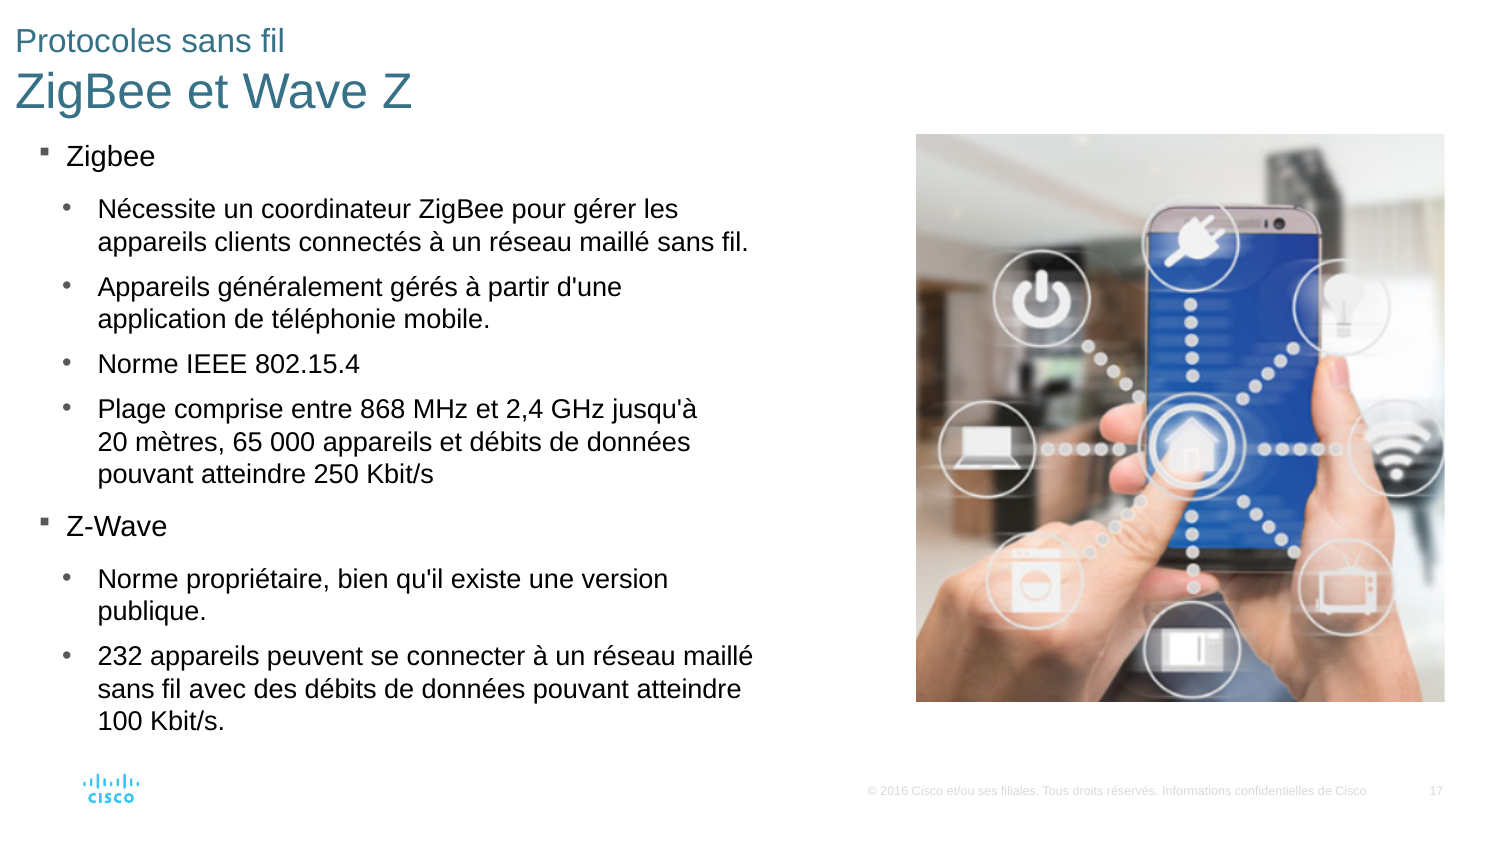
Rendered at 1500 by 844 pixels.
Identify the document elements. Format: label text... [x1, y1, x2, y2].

picture [916, 134, 1445, 702]
list Zigbee Nécessite un coordinateur ZigBee pour gérer les appareils clients connectés à un réseau maillé sans fil. Appareils généralement gérés à partir d'une application de téléphonie mobile. Norme IEEE 802.15.4 Plage comprise entre 868 MHz et 2,4 GHz jusqu'à 20 mètres, 65 000 appareils et débits de données pouvant atteindre 250 Kbit/s Z-Wave Norme propriétaire, bien qu'il existe une version publique. 232 appareils peuvent se connecter à un réseau maillé sans fil avec des débits de données pouvant atteindre 100 Kbit/s. [23, 130, 785, 756]
title Protocoles sans fil ZigBee et Wave Z [0, 6, 1500, 131]
